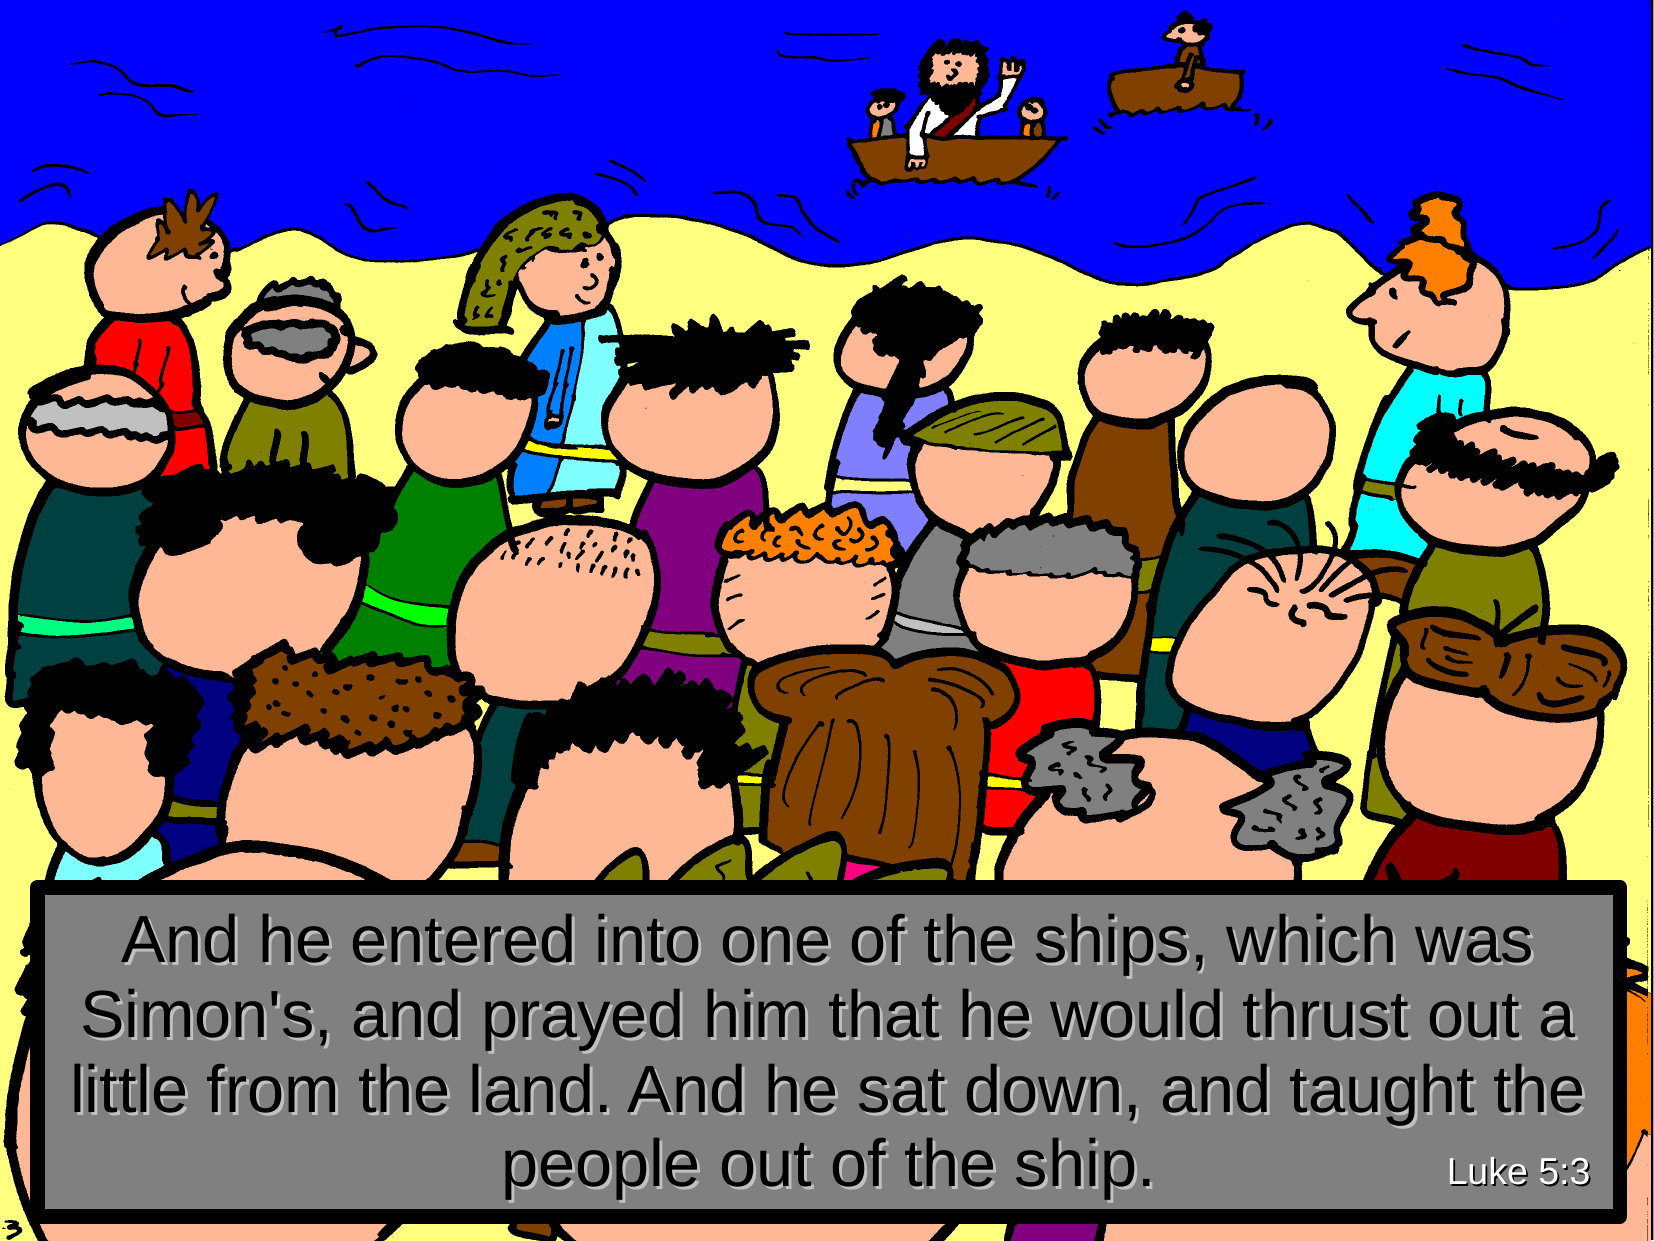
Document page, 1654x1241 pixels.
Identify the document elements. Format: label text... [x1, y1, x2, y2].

text_box And he entered into one of the ships, which was Simon's, and prayed him that he would thrust out a little from the land. And he sat down, and taught the people out of the ship. [37, 887, 1621, 1217]
text_box Luke 5:3 [1335, 1143, 1606, 1201]
picture [0, 0, 1651, 1241]
